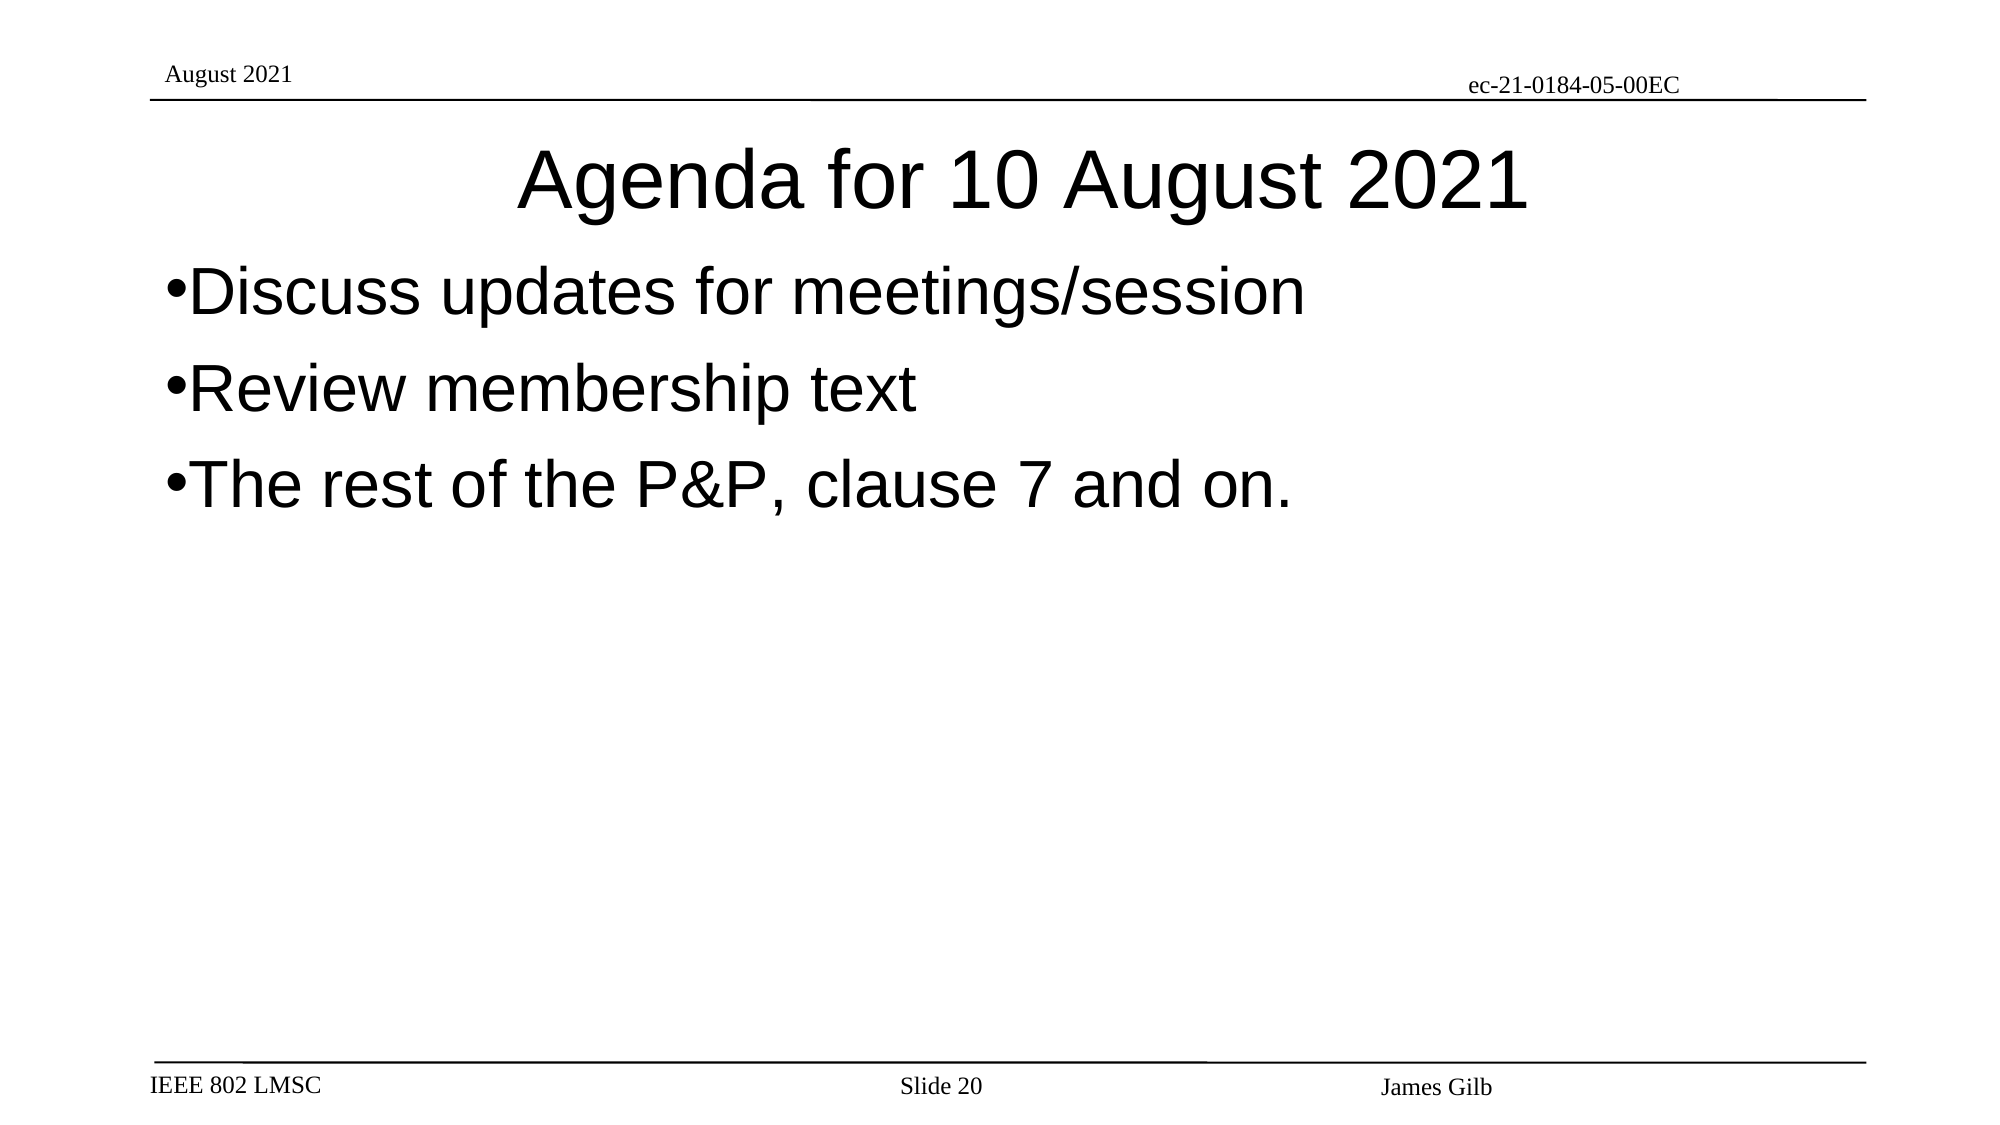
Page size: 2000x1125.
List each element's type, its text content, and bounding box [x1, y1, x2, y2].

title Agenda for 10 August 2021 [149, 112, 1900, 238]
list Discuss updates for meetings/session Review membership text The rest of the P&P, clause 7 and on. [149, 239, 1900, 1051]
text_box Slide [799, 1069, 1083, 1108]
